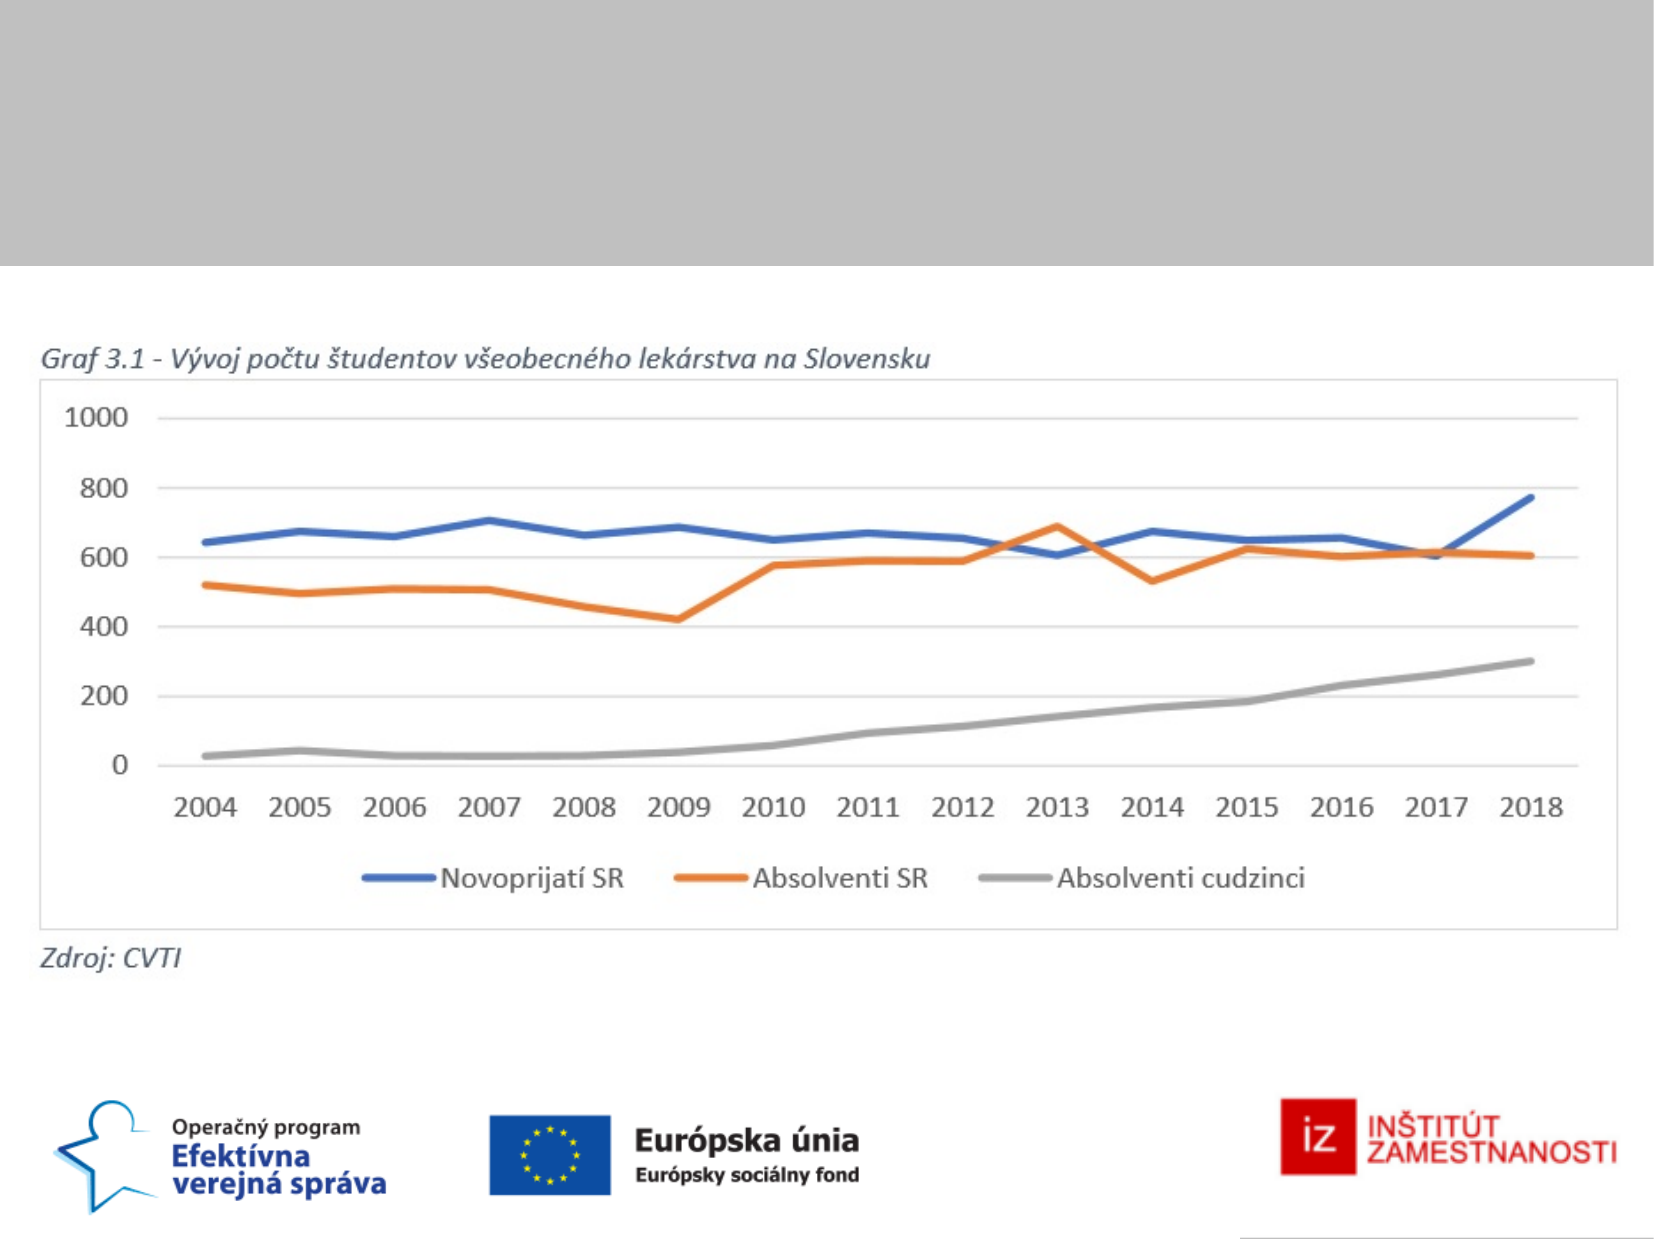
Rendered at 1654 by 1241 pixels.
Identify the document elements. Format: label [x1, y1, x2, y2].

picture [29, 342, 1654, 982]
picture [29, 1062, 886, 1241]
picture [1240, 1033, 1654, 1241]
